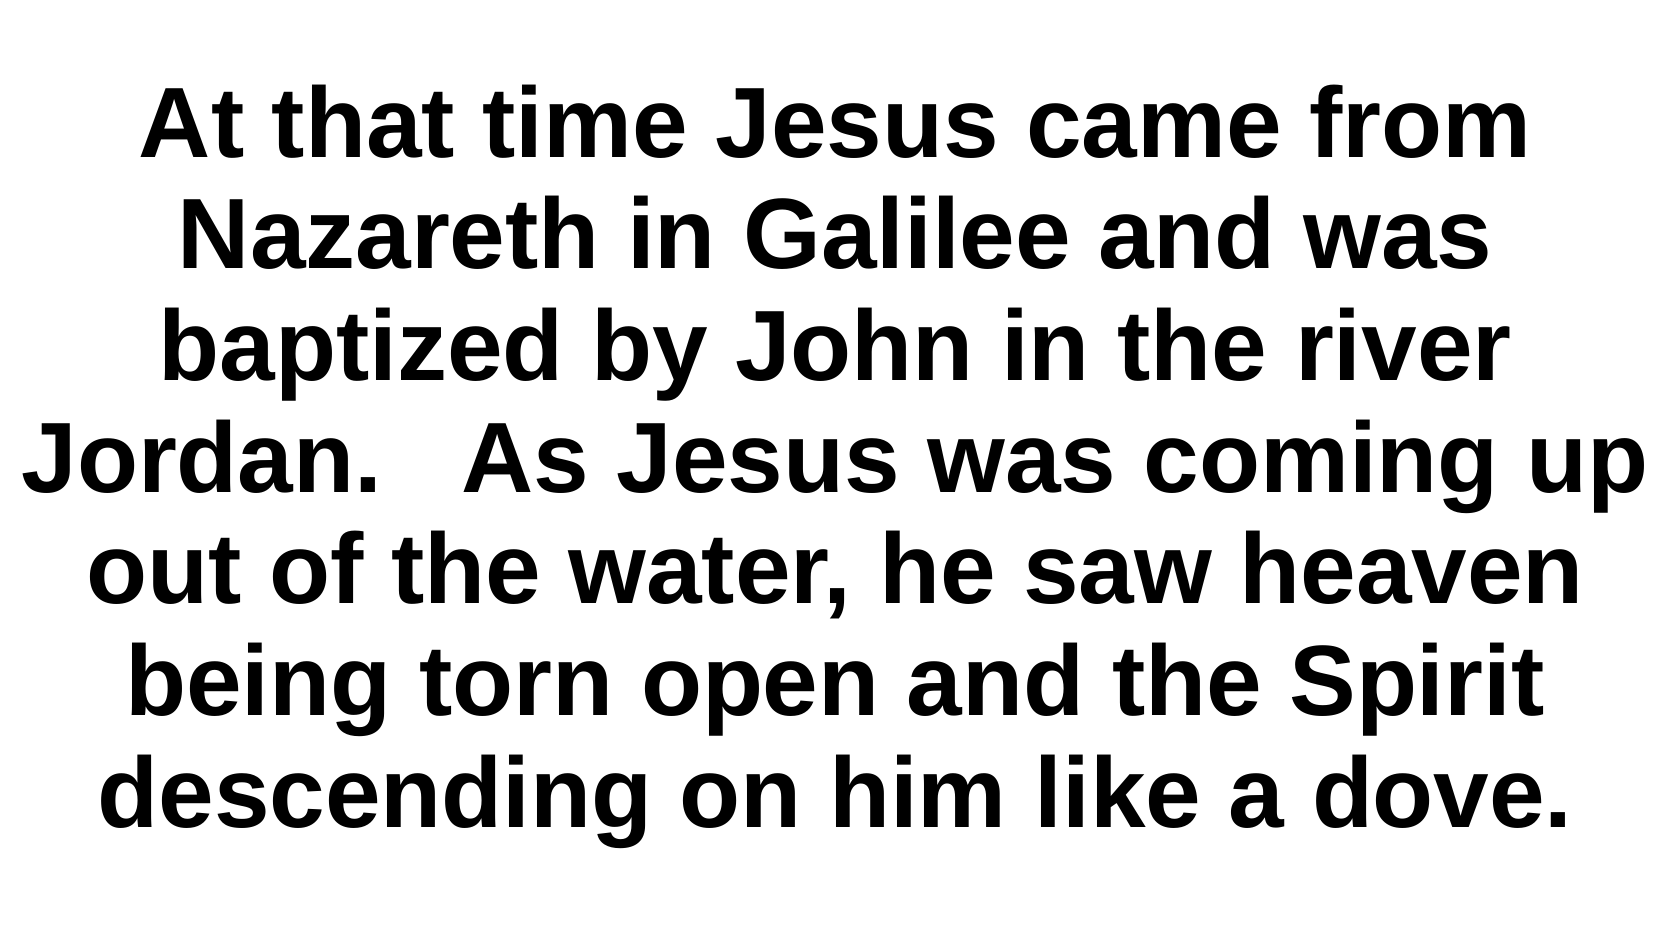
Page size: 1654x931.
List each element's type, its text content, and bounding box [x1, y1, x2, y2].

title At that time Jesus came from Nazareth in Galilee and was baptized by John in the river Jordan. As Jesus was coming up out of the water, he saw heaven being torn open and the Spirit descending on him like a dove. [17, 0, 1654, 916]
